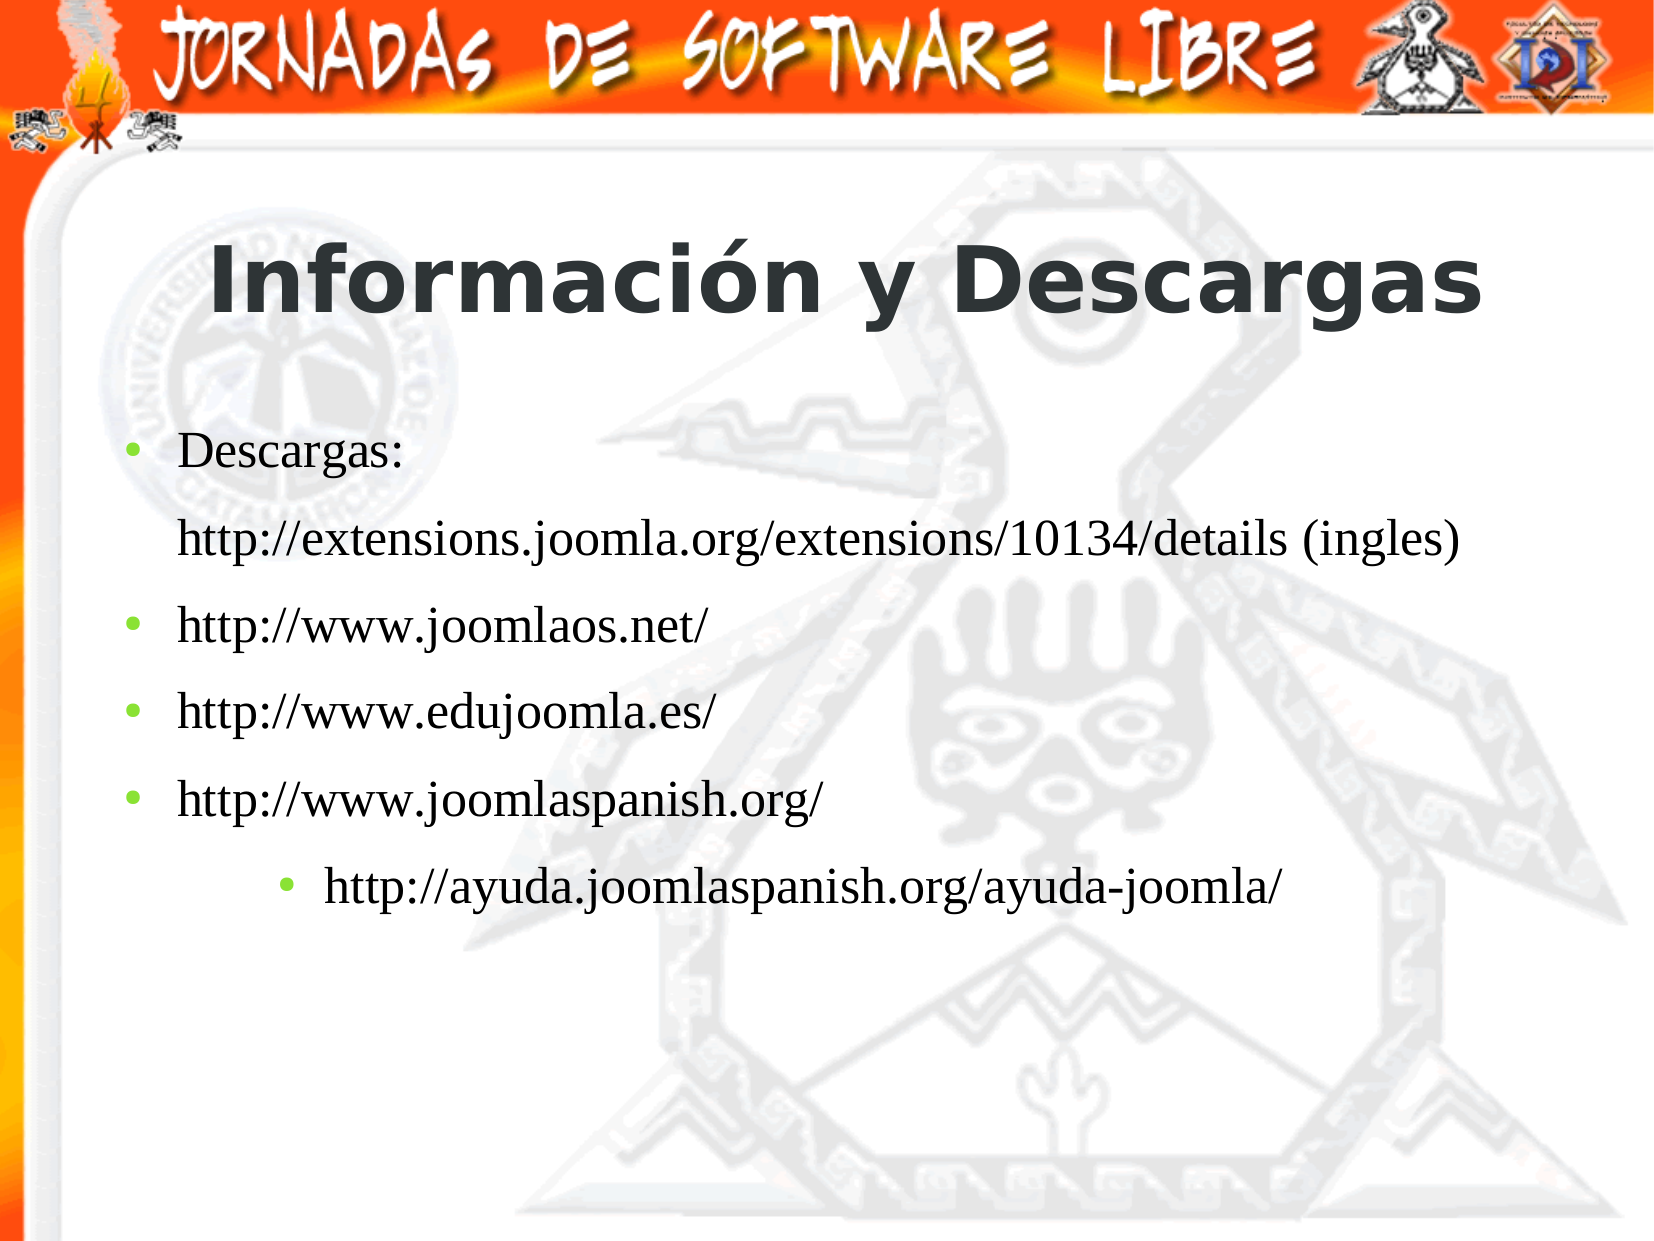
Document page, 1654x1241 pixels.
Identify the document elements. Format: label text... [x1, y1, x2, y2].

picture [0, 0, 1654, 1241]
title Información y Descargas [206, 176, 1654, 384]
list Descargas: http://extensions.joomla.org/extensions/10134/details (ingles) http://www.joomlaos.net/ http://www.edujoomla.es/ http://www.joomlaspanish.org/ http://ayuda.joomlaspanish.org/ayuda-joomla/ [88, 421, 1577, 1241]
